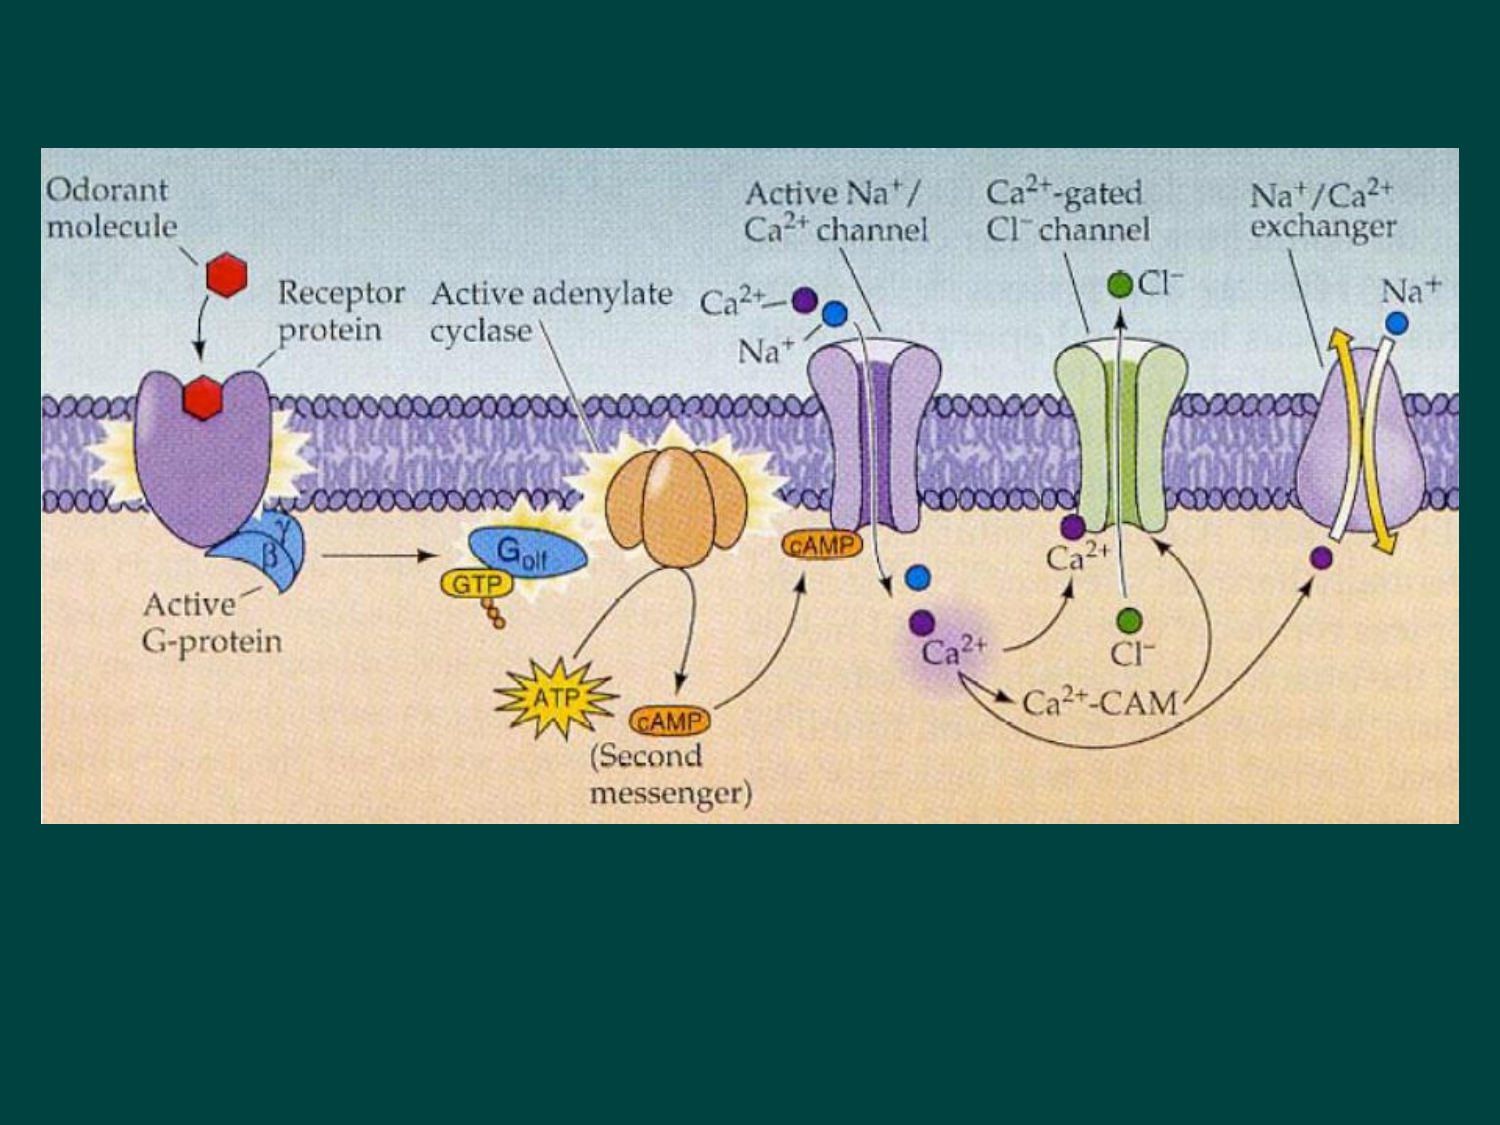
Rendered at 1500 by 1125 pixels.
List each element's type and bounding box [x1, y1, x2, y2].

picture [41, 148, 1459, 824]
